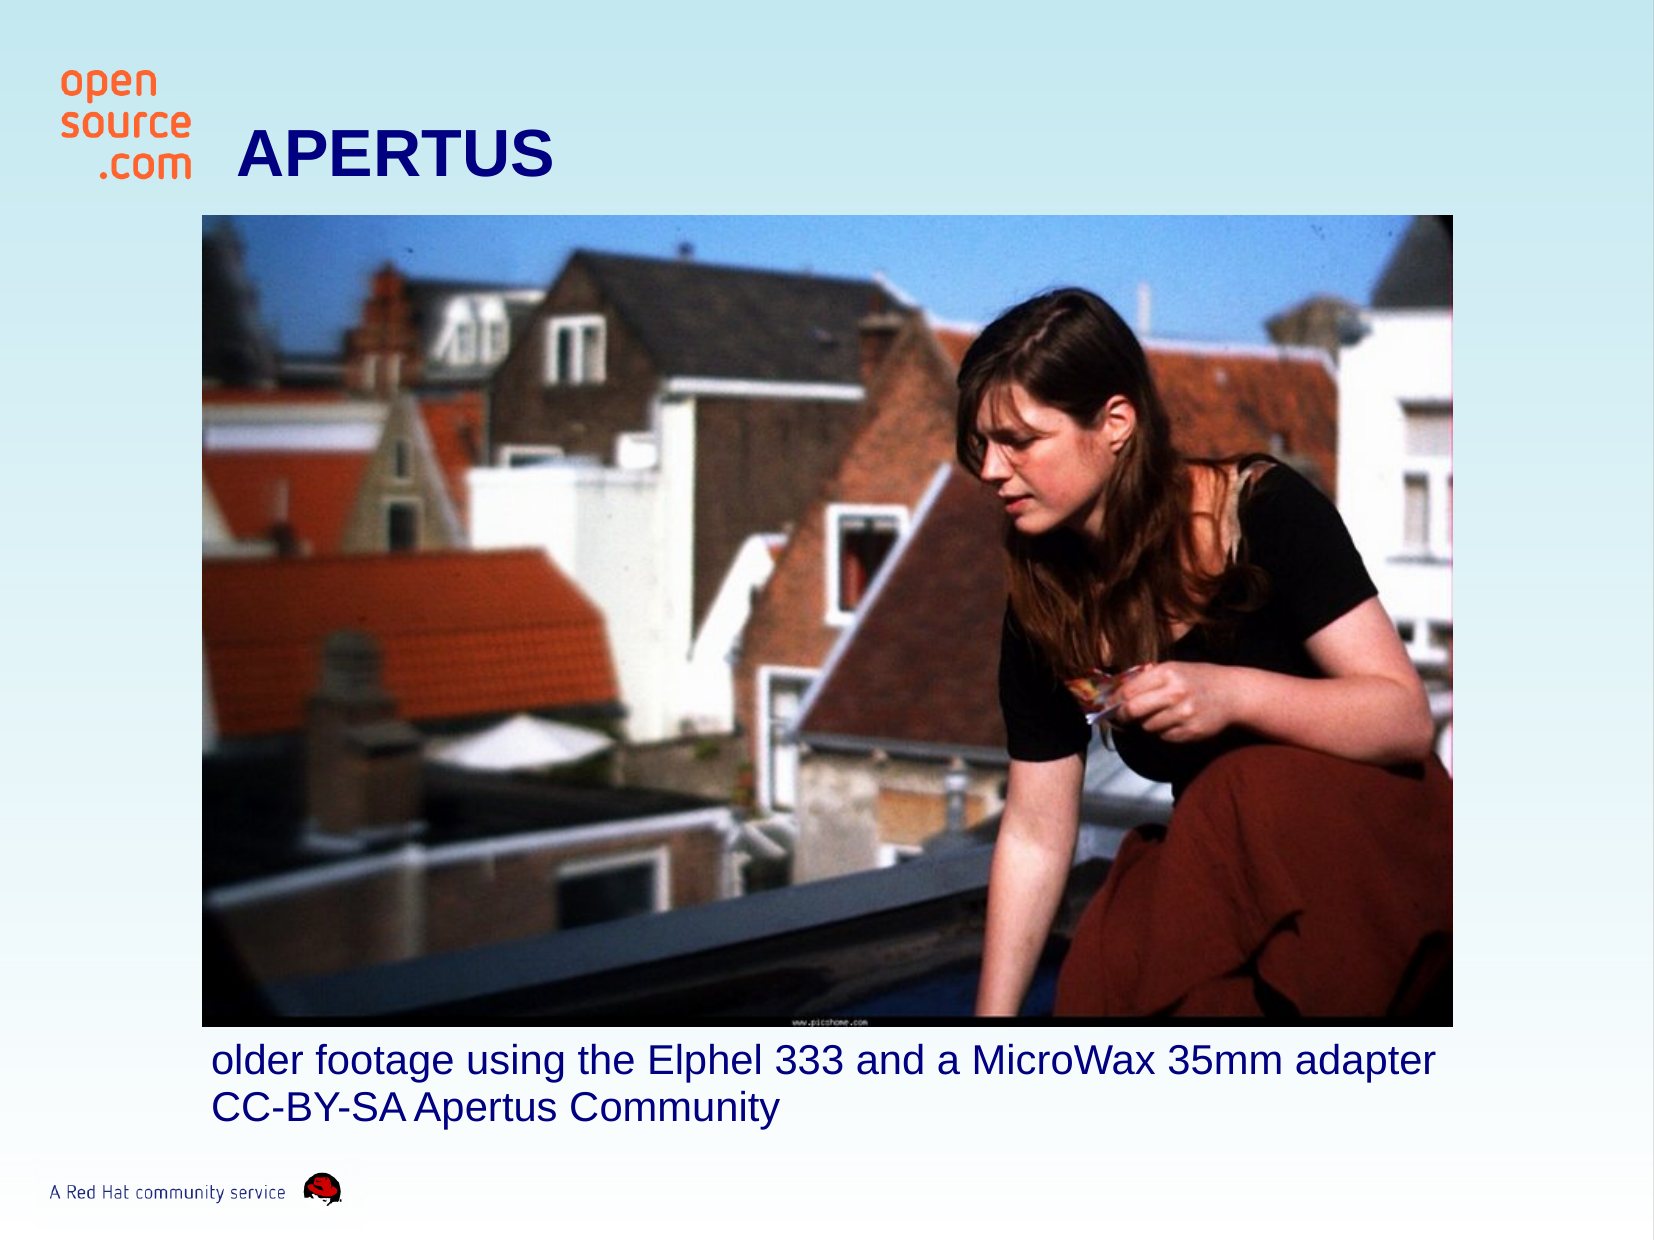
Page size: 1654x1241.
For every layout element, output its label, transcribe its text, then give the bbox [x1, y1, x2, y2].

picture [0, 0, 1654, 1241]
title APERTUS [236, 49, 1654, 257]
subtitle older footage using the Elphel 333 and a MicroWax 35mm adapter CC-BY-SA Apertus Community [211, 633, 1587, 1241]
